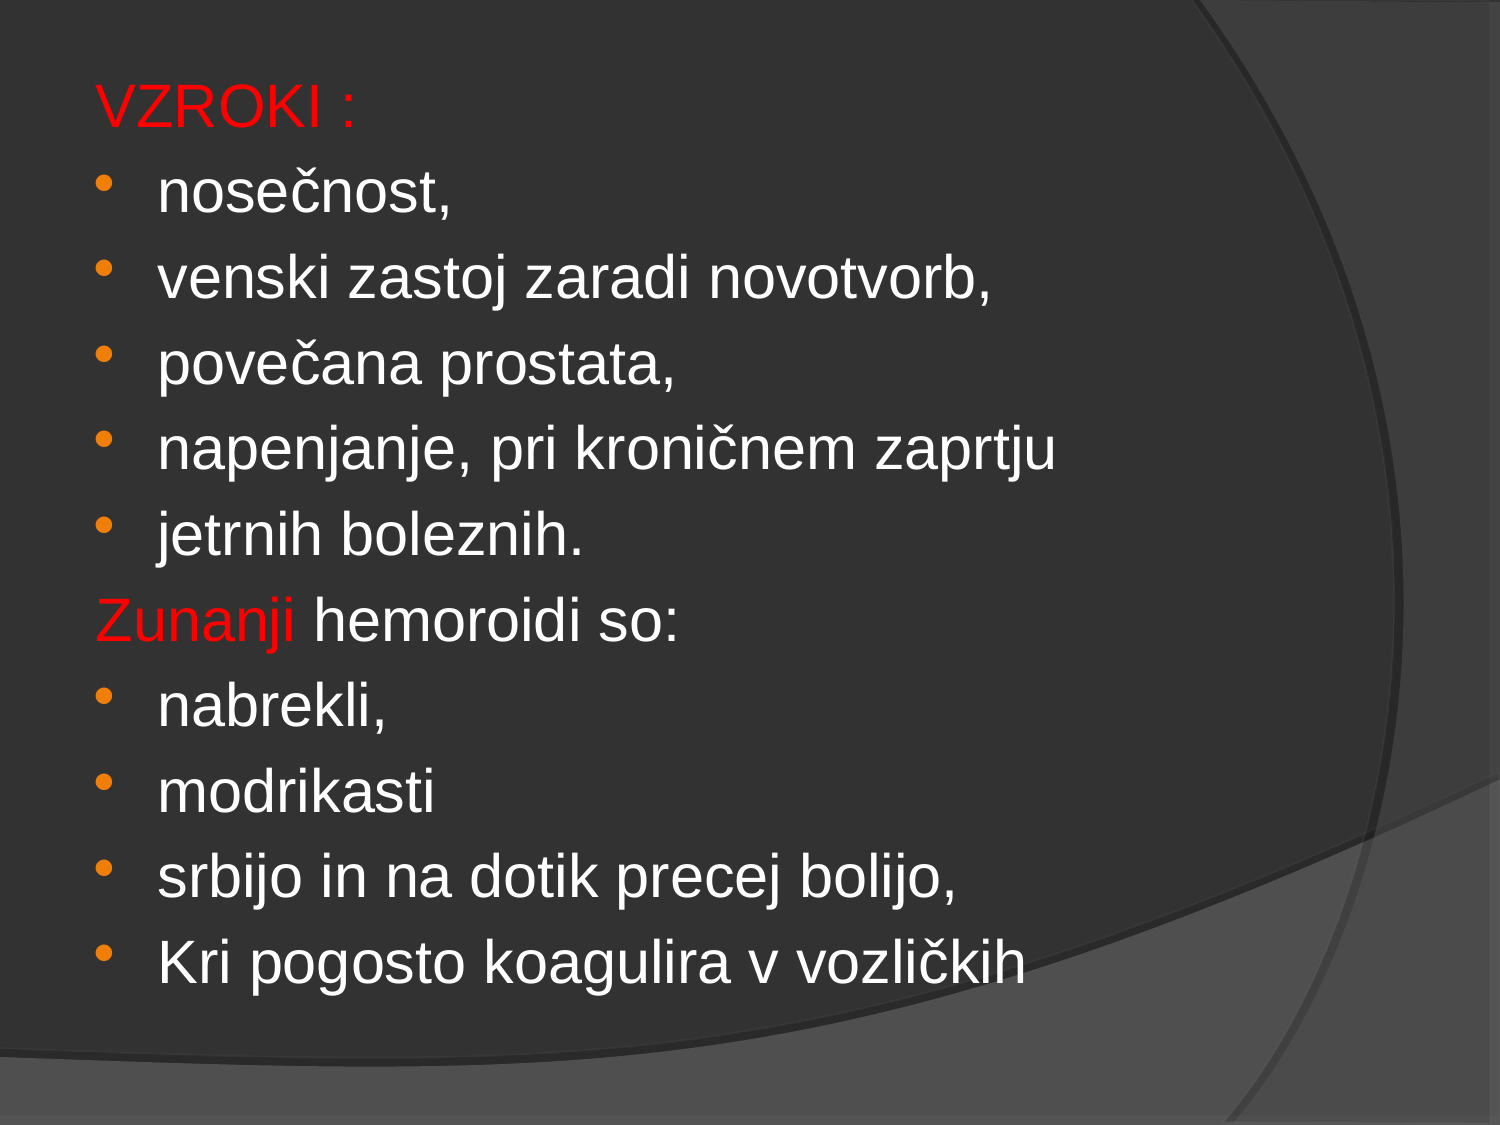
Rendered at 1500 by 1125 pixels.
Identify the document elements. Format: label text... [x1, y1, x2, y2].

list VZROKI : nosečnost, venski zastoj zaradi novotvorb, povečana prostata, napenjanje, pri kroničnem zaprtju jetrnih boleznih. Zunanji hemoroidi so: nabrekli, modrikasti srbijo in na dotik precej bolijo, Kri pogosto koagulira v vozličkih [75, 58, 1300, 1005]
